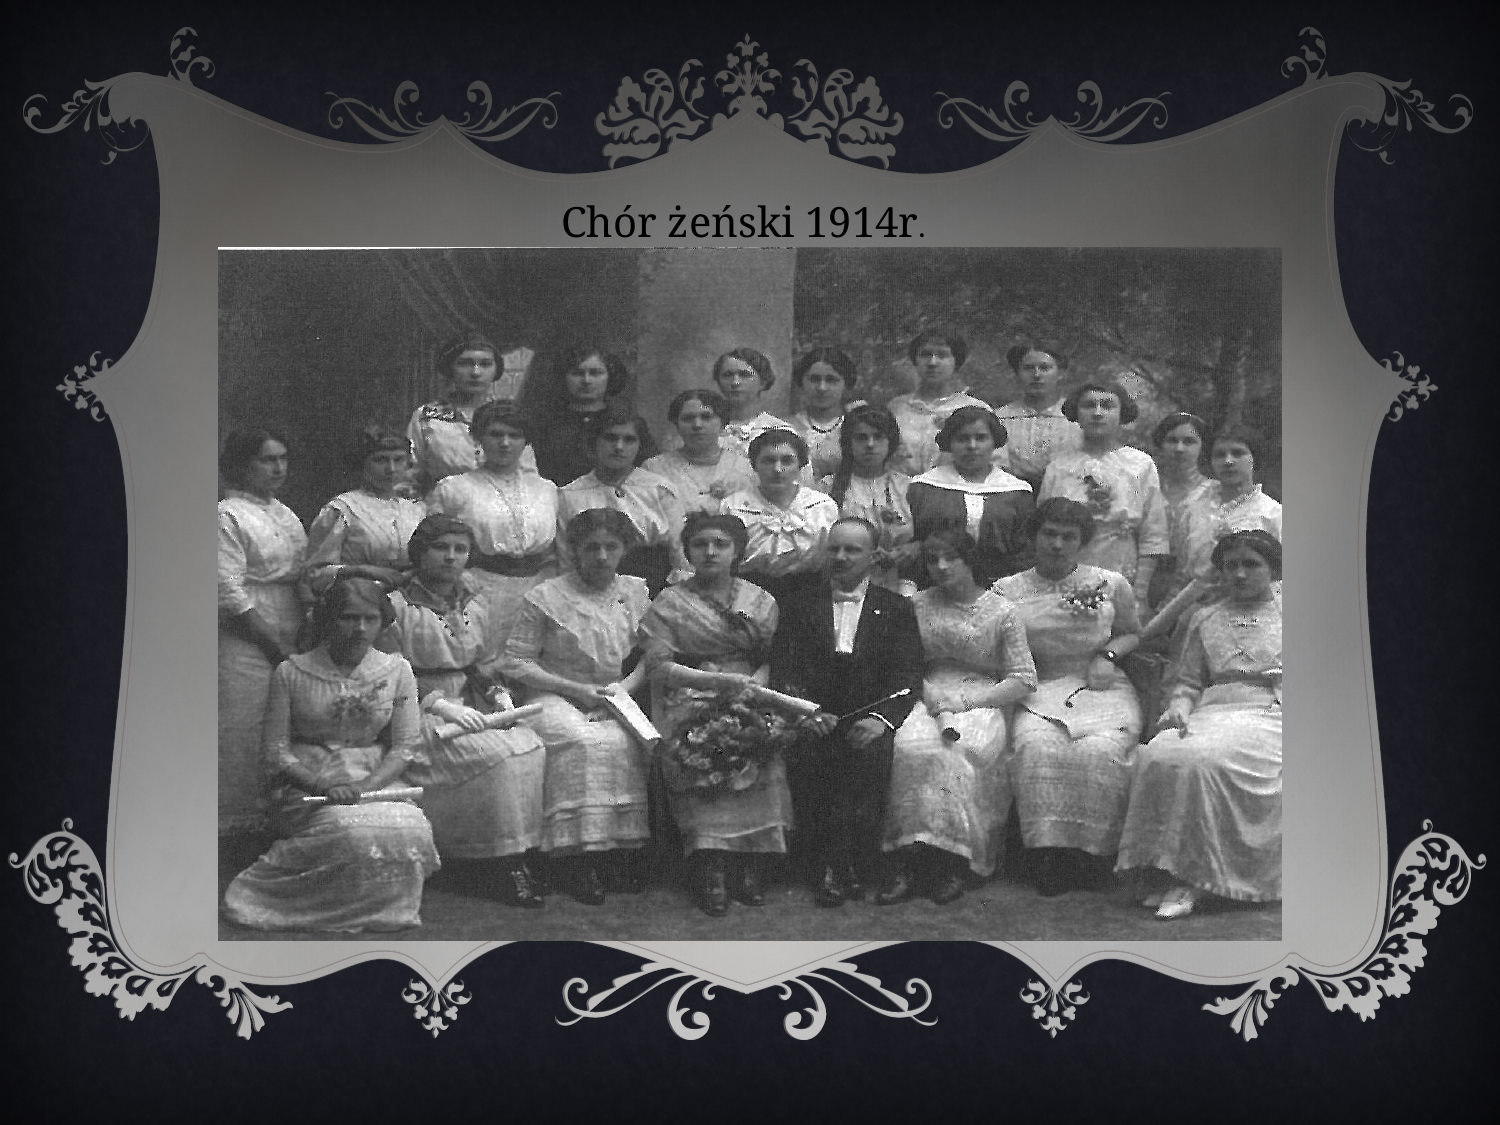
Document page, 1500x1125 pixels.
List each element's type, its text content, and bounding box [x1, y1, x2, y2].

title Chór żeński 1914r. [218, 188, 1269, 247]
list [225, 243, 1275, 247]
picture [0, 0, 1500, 1125]
